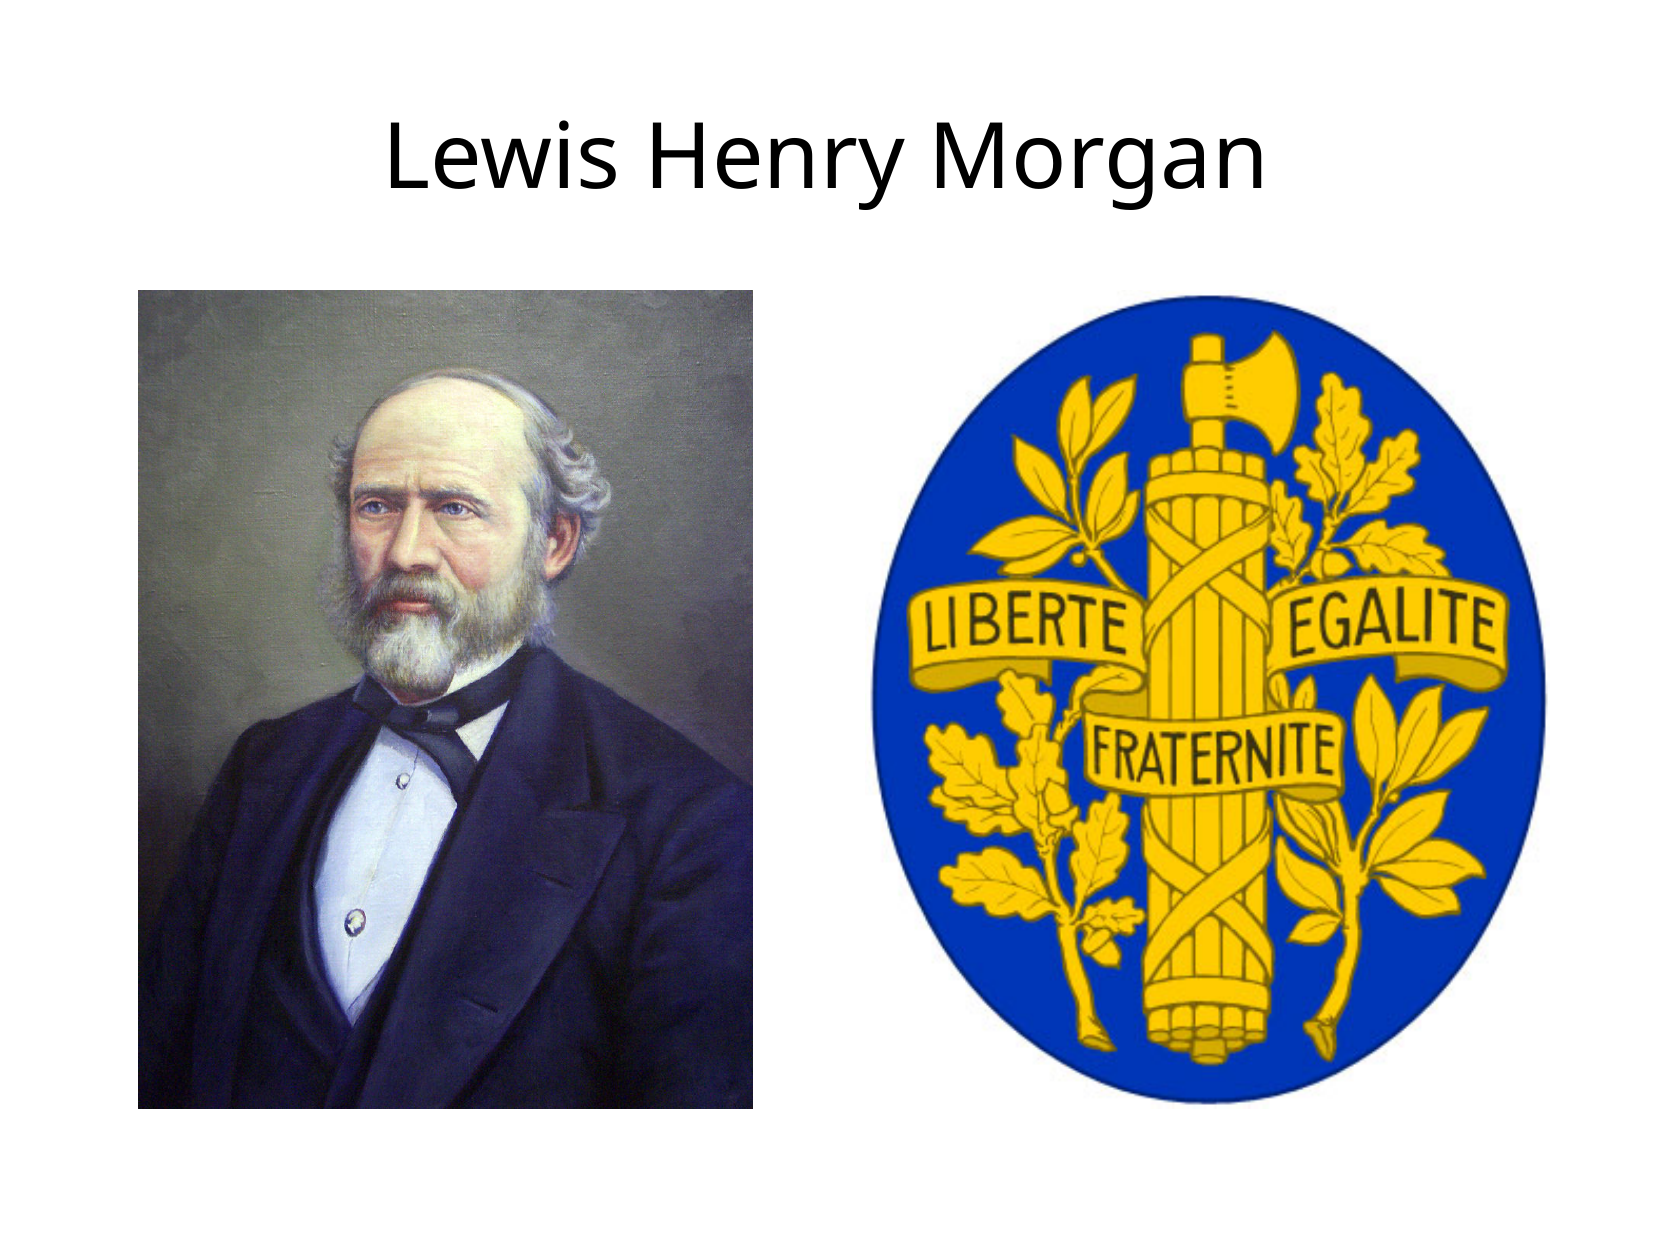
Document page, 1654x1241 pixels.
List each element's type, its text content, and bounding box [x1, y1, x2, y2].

picture [138, 290, 753, 1109]
picture [865, 290, 1550, 1109]
title Lewis Henry Morgan [82, 49, 1571, 257]
